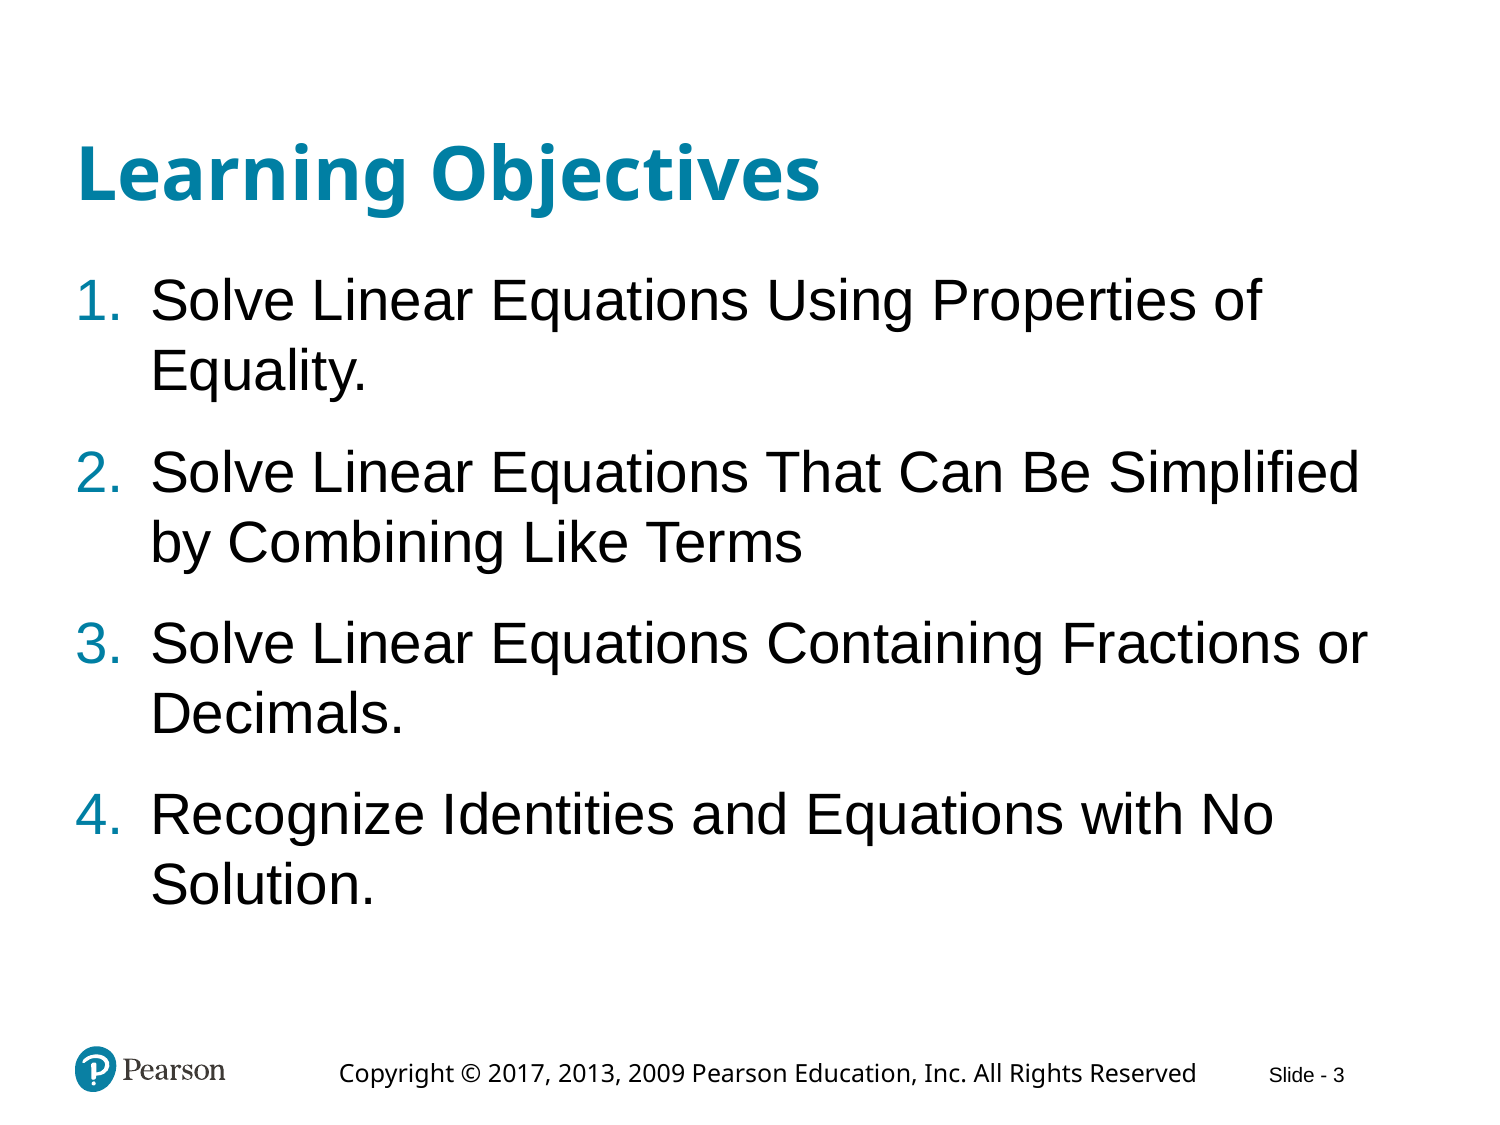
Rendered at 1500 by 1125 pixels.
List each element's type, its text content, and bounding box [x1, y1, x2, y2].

list Solve Linear Equations Using Properties of Equality. Solve Linear Equations That Can Be Simplified by Combining Like Terms Solve Linear Equations Containing Fractions or Decimals. Recognize Identities and Equations with No Solution. [75, 262, 1425, 925]
title Learning Objectives [75, 35, 1425, 216]
